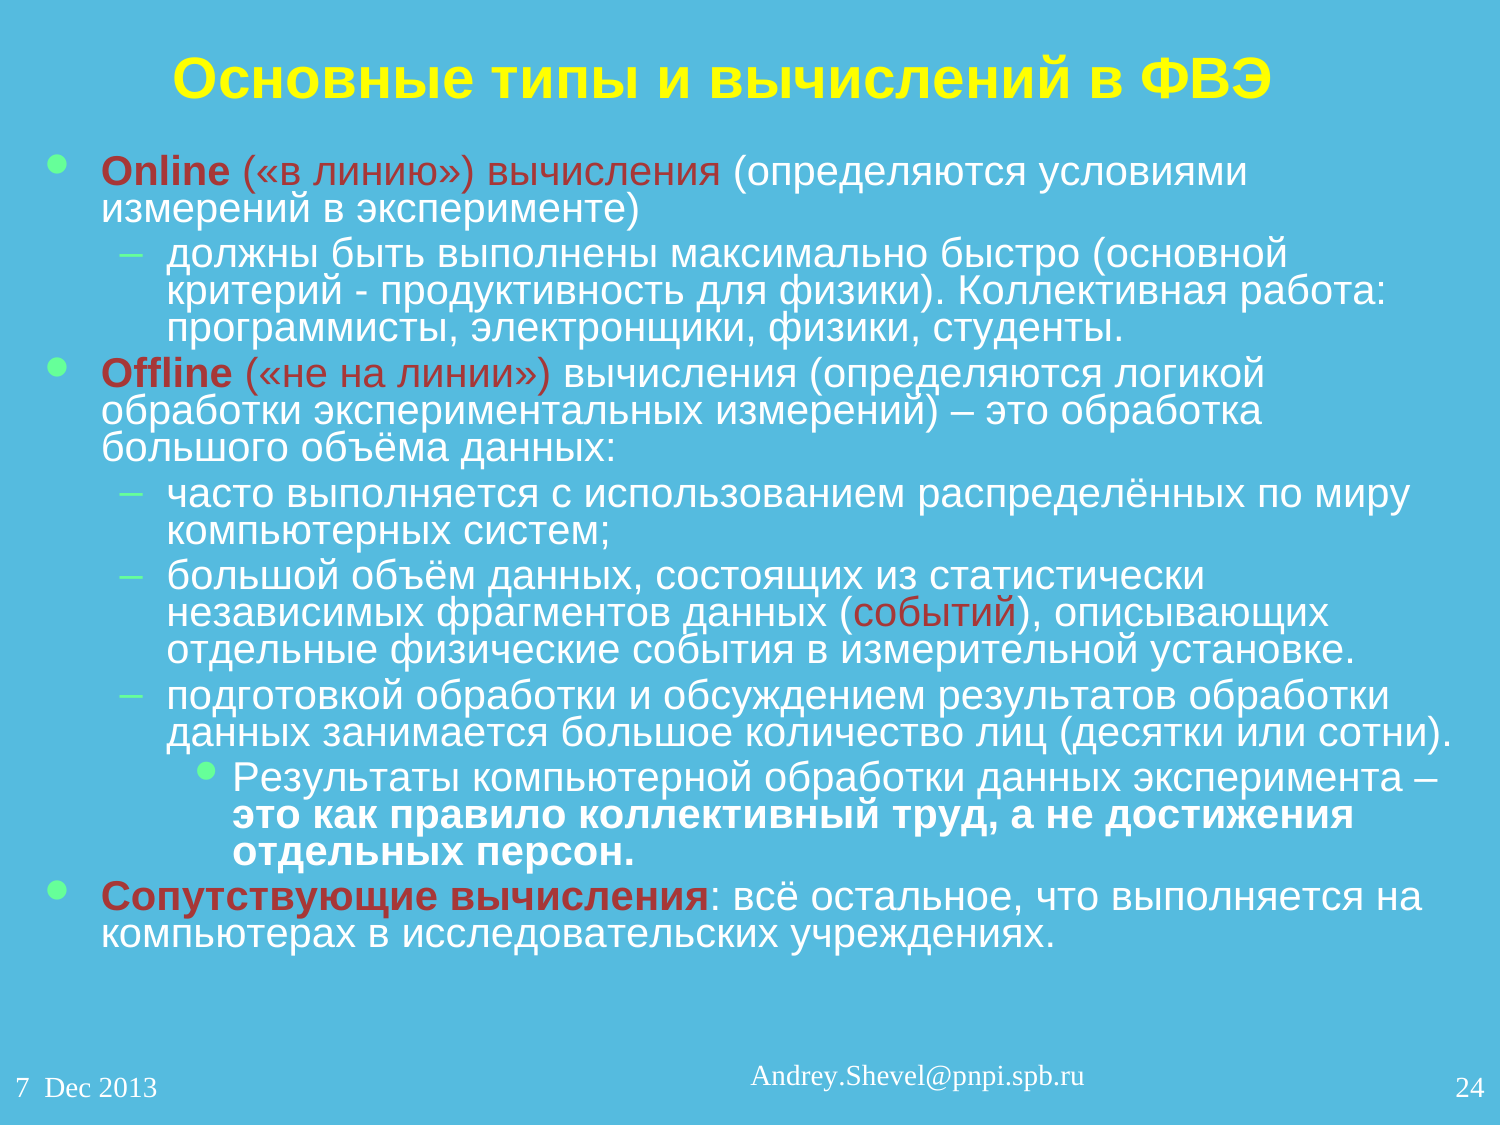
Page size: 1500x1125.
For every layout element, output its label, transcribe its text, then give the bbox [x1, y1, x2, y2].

title Основные типы и вычислений в ФВЭ [59, 36, 1388, 119]
list Online («в линию») вычисления (определяются условиями измерений в эксперименте) должны быть выполнены максимально быстро (основной критерий - продуктивность для физики). Коллективная работа: программисты, электронщики, физики, студенты. Offline («не на линии») вычисления (определяются логикой обработки экспериментальных измерений) – это обработка большого объёма данных: часто выполняется с использованием распределённых по миру компьютерных систем; большой объём данных, состоящих из статистически независимых фрагментов данных (событий), описывающих отдельные физические события в измерительной установке. подготовкой обработки и обсуждением результатов обработки данных занимается большое количество лиц (десятки или сотни). Результаты компьютерной обработки данных эксперимента – это как правило коллективный труд, а не достижения отдельных персон. Сопутствующие вычисления: всё остальное, что выполняется на компьютерах в исследовательских учреждениях. [29, 147, 1477, 988]
